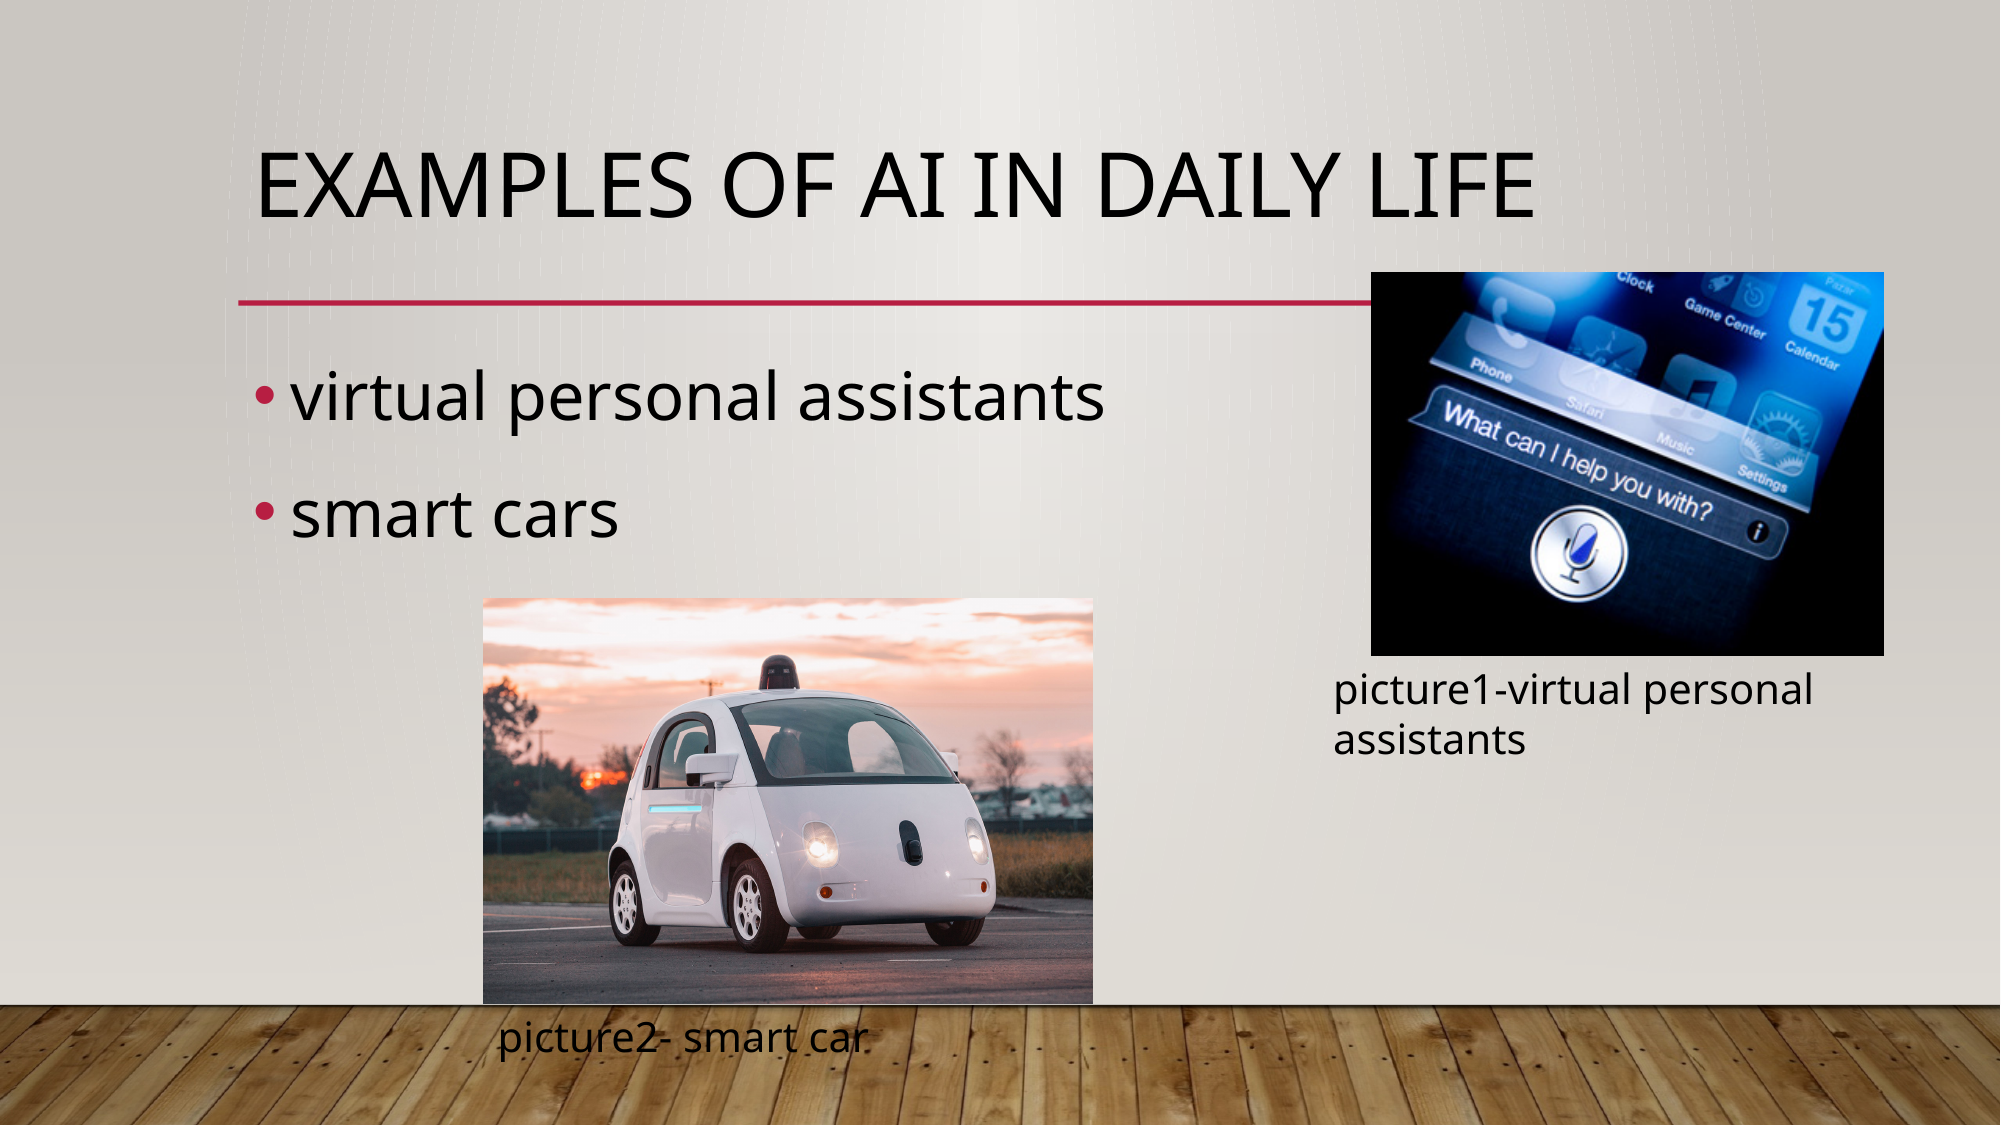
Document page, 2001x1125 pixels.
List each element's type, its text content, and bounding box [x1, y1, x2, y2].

list virtual personal assistants smart cars [238, 330, 1814, 897]
picture [1371, 272, 1884, 656]
text_box picture1-virtual personal assistants [1318, 655, 1831, 771]
title examples of AI in daily life [238, 131, 1814, 305]
picture [0, 1005, 2000, 1125]
picture [483, 598, 1093, 1003]
text_box picture2- smart car [482, 1003, 1093, 1069]
